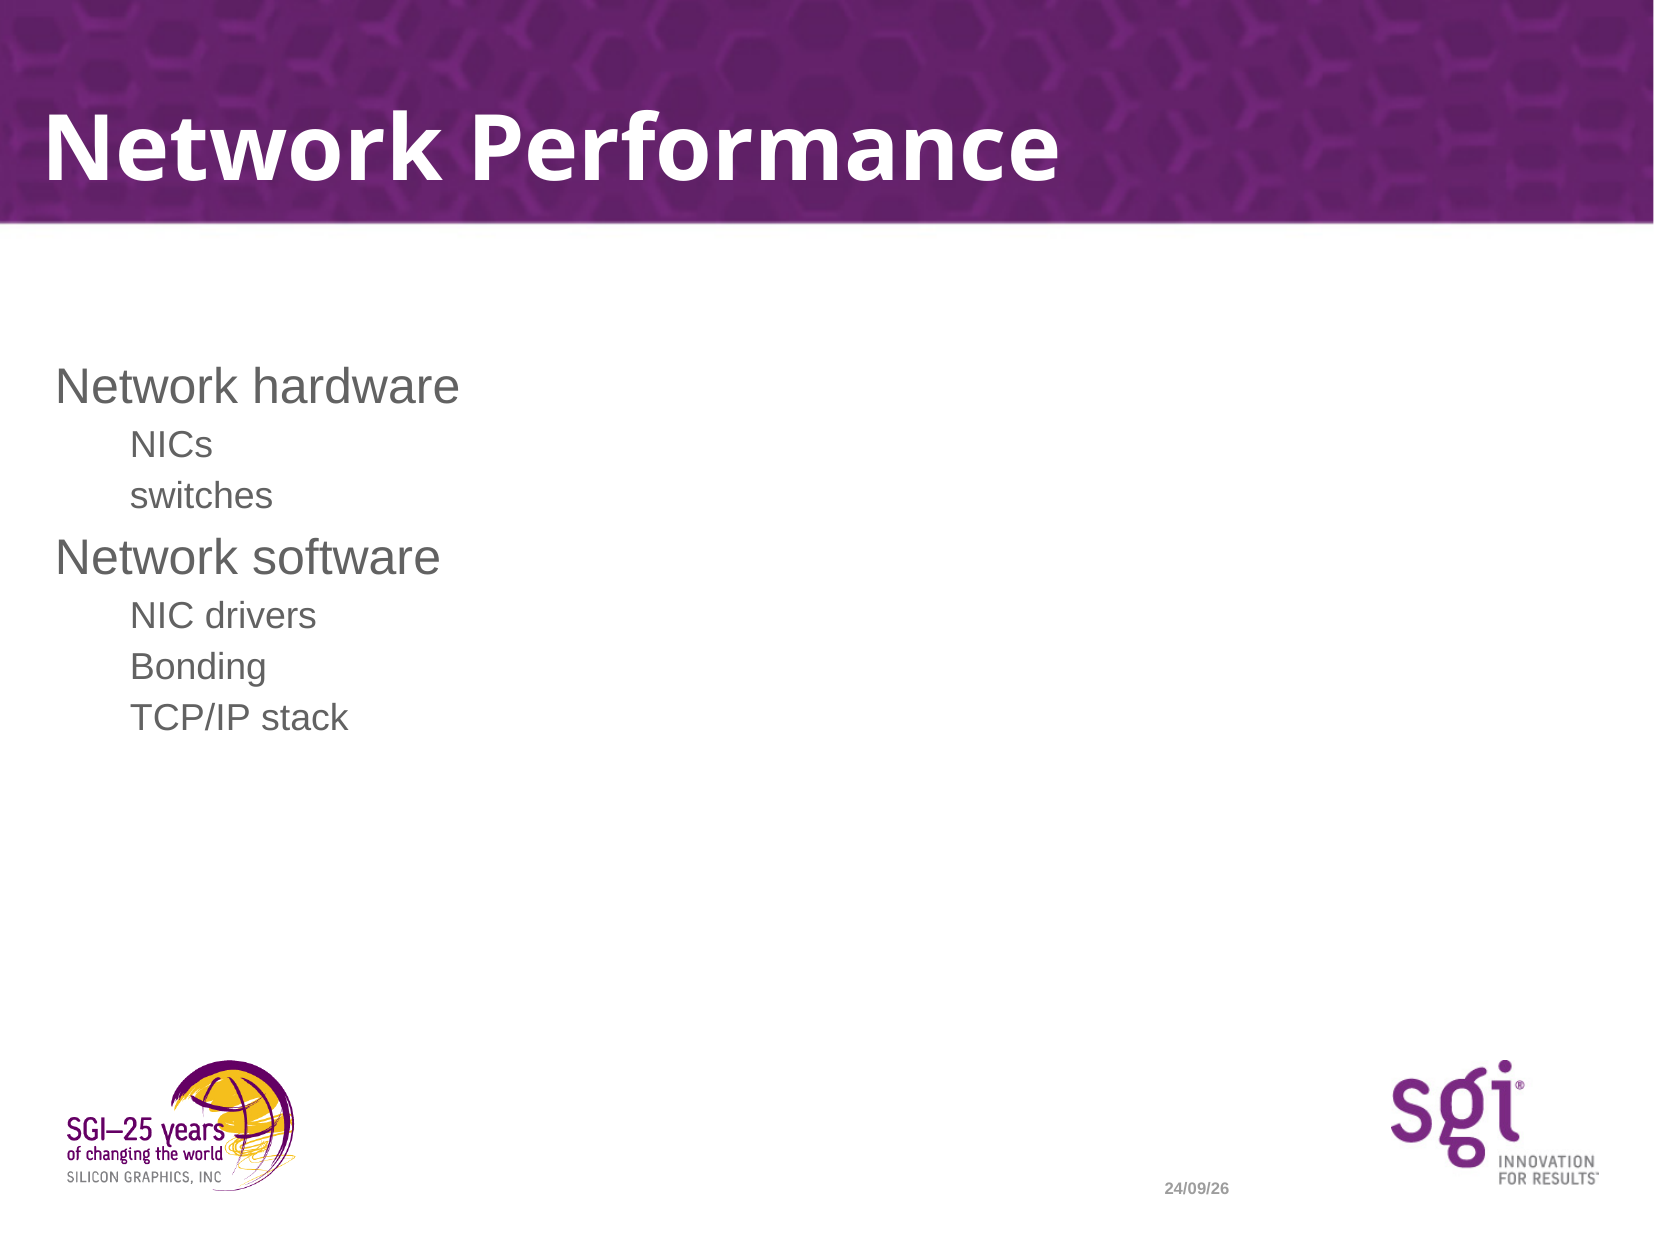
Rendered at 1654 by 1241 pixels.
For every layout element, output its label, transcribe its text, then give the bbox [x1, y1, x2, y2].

picture [0, 0, 1654, 1194]
list Network hardware NICs switches Network software NIC drivers Bonding TCP/IP stack [55, 358, 1461, 937]
title Network Performance [41, 48, 1447, 241]
